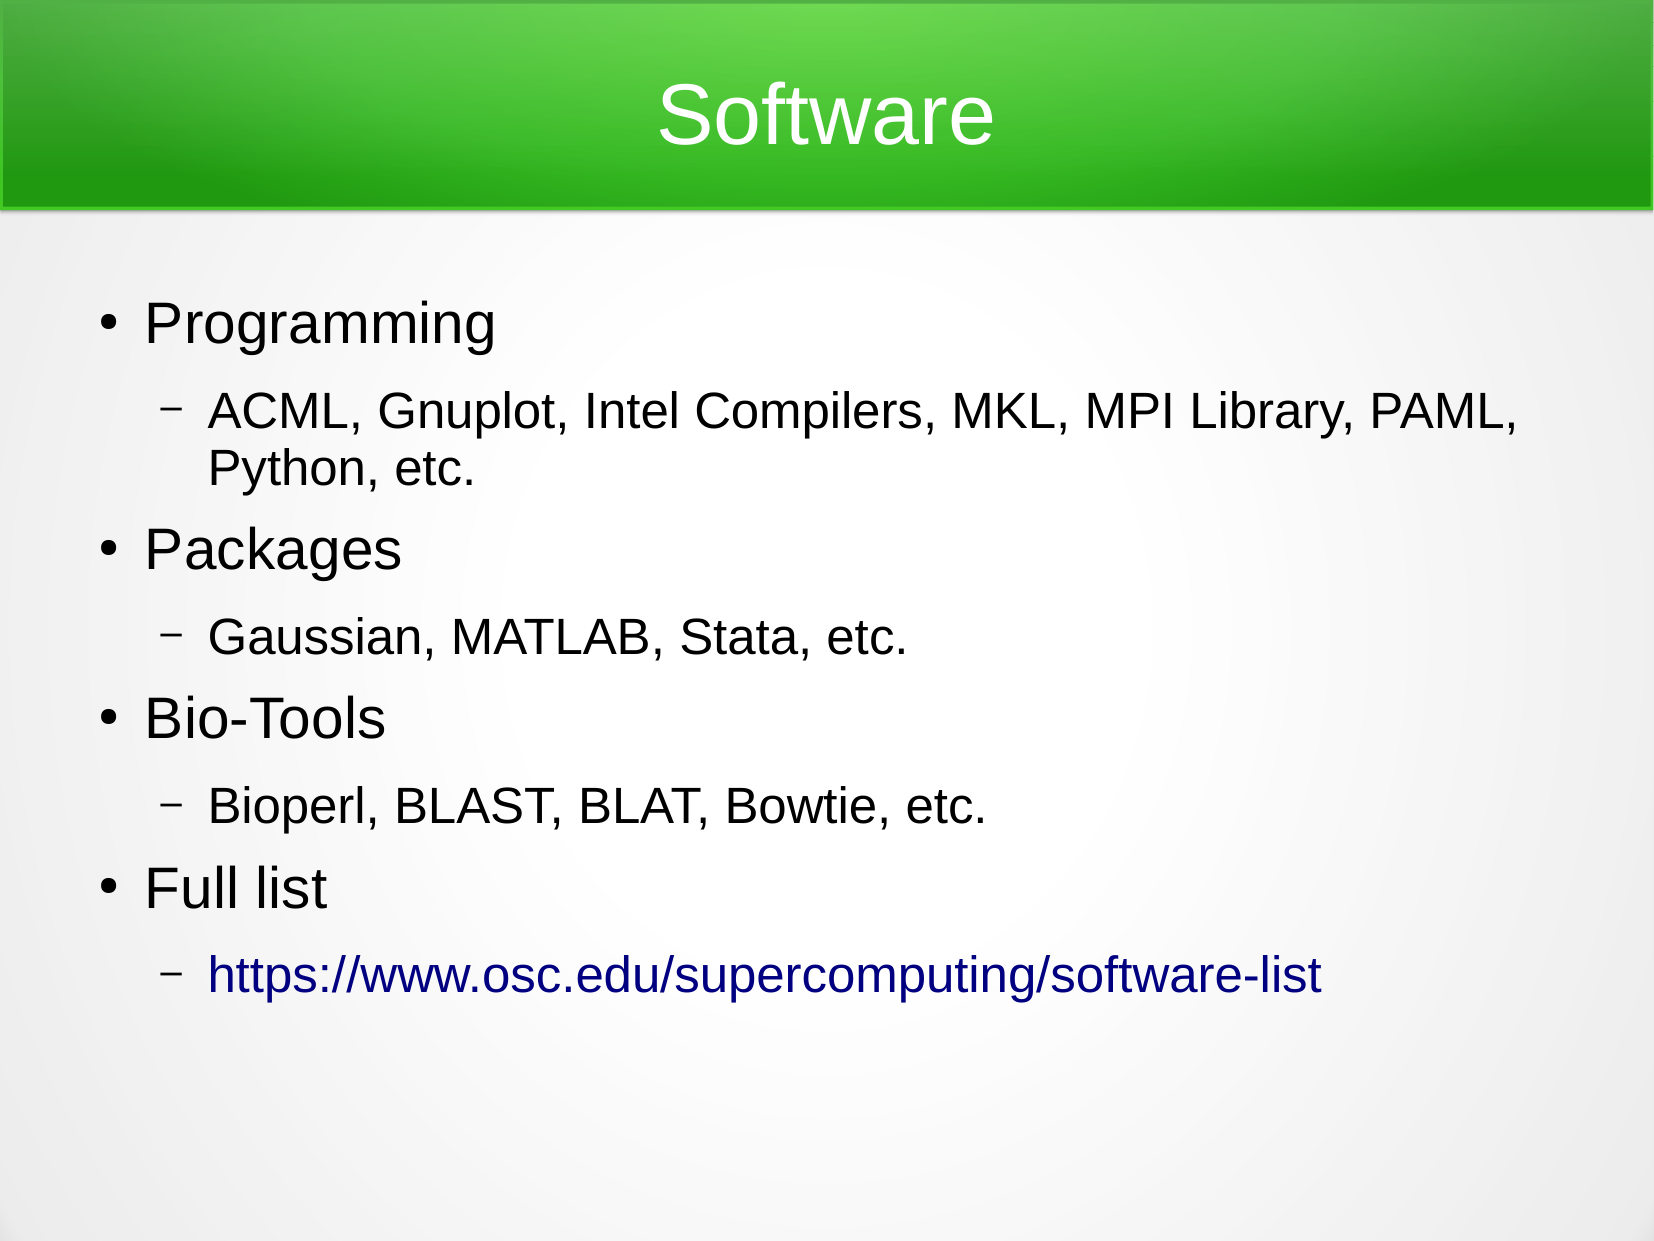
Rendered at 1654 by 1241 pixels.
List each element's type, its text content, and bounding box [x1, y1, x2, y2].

title Software [82, 49, 1571, 179]
list Programming ACML, Gnuplot, Intel Compilers, MKL, MPI Library, PAML, Python, etc. Packages Gaussian, MATLAB, Stata, etc. Bio-Tools Bioperl, BLAST, BLAT, Bowtie, etc. Full list https://www.osc.edu/supercomputing/software-list [82, 290, 1538, 1010]
